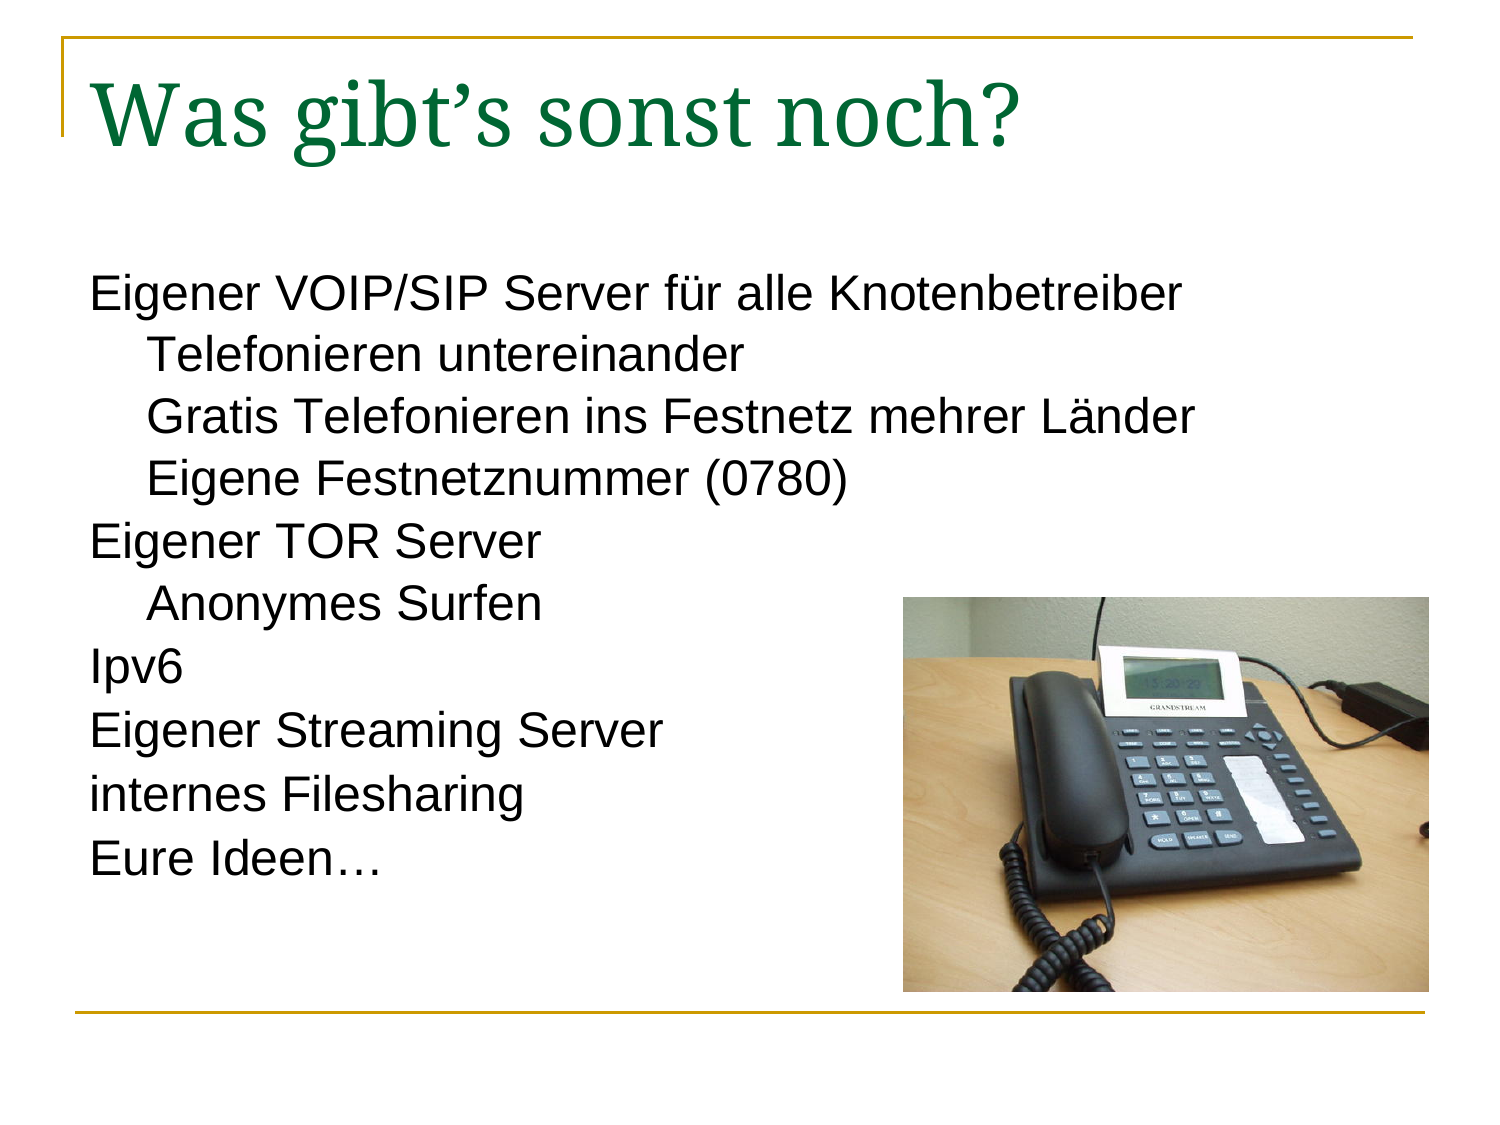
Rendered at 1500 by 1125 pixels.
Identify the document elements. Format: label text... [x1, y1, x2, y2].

title Was gibt’s sonst noch? [75, 45, 1426, 233]
picture [903, 597, 1429, 992]
list Eigener VOIP/SIP Server für alle Knotenbetreiber Telefonieren untereinander Gratis Telefonieren ins Festnetz mehrer Länder Eigene Festnetznummer (0780) Eigener TOR Server Anonymes Surfen Ipv6 Eigener Streaming Server internes Filesharing Eure Ideen… [75, 262, 1426, 1006]
